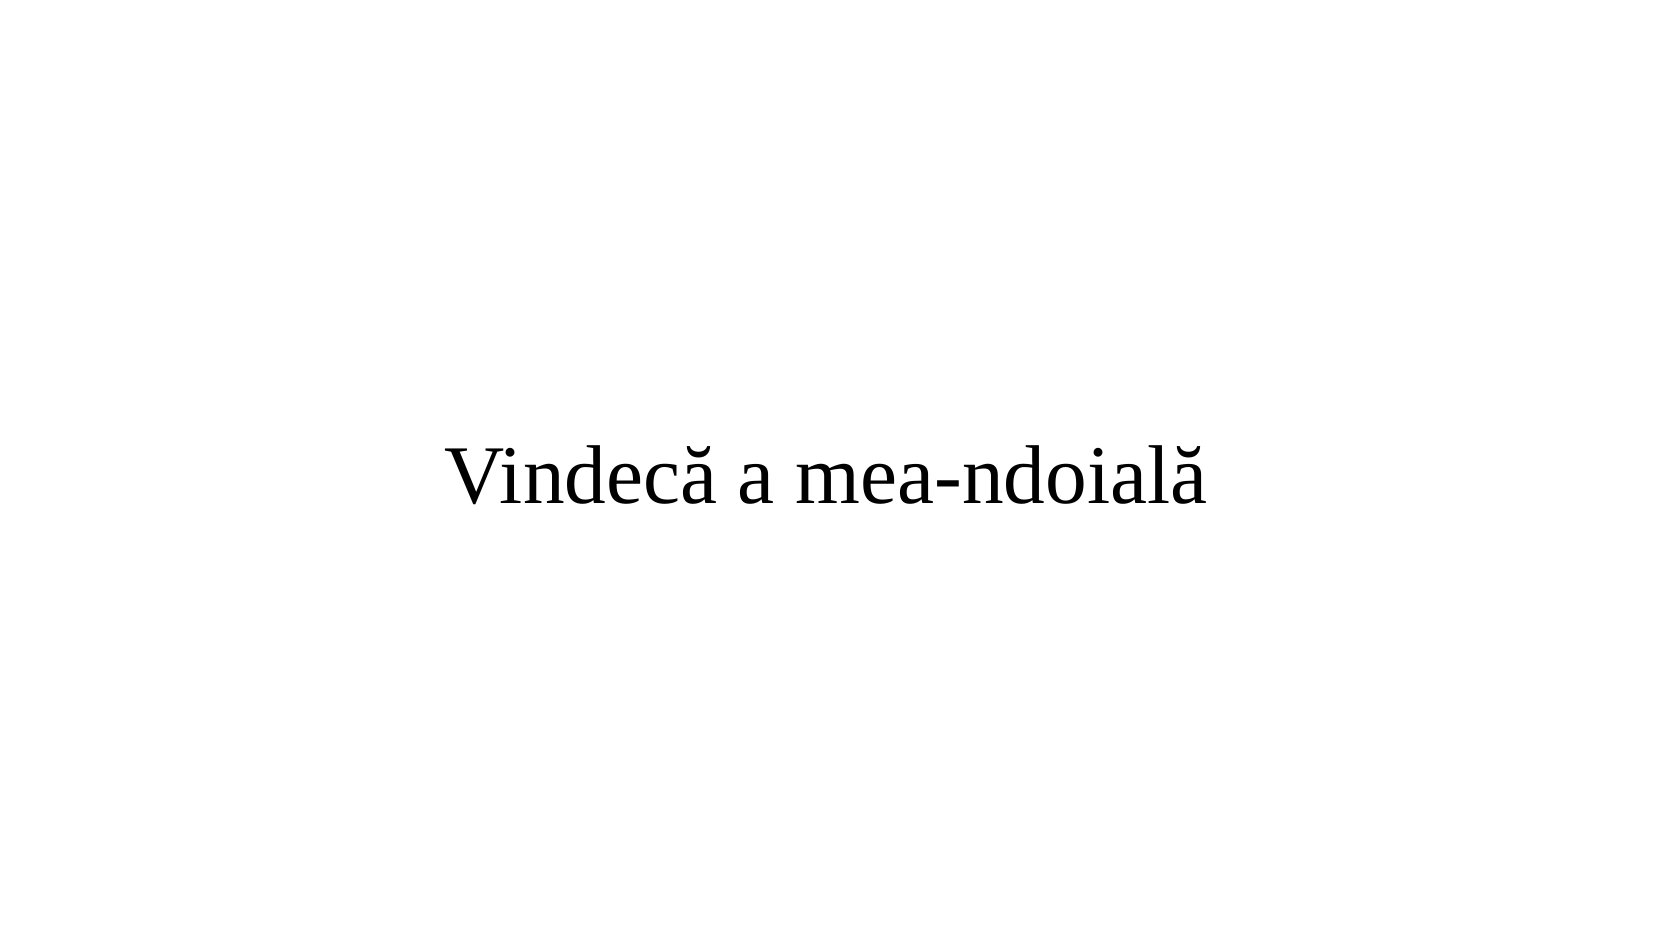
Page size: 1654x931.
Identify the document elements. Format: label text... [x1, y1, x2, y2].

title Vindecă a mea-ndoială [165, 420, 1489, 521]
